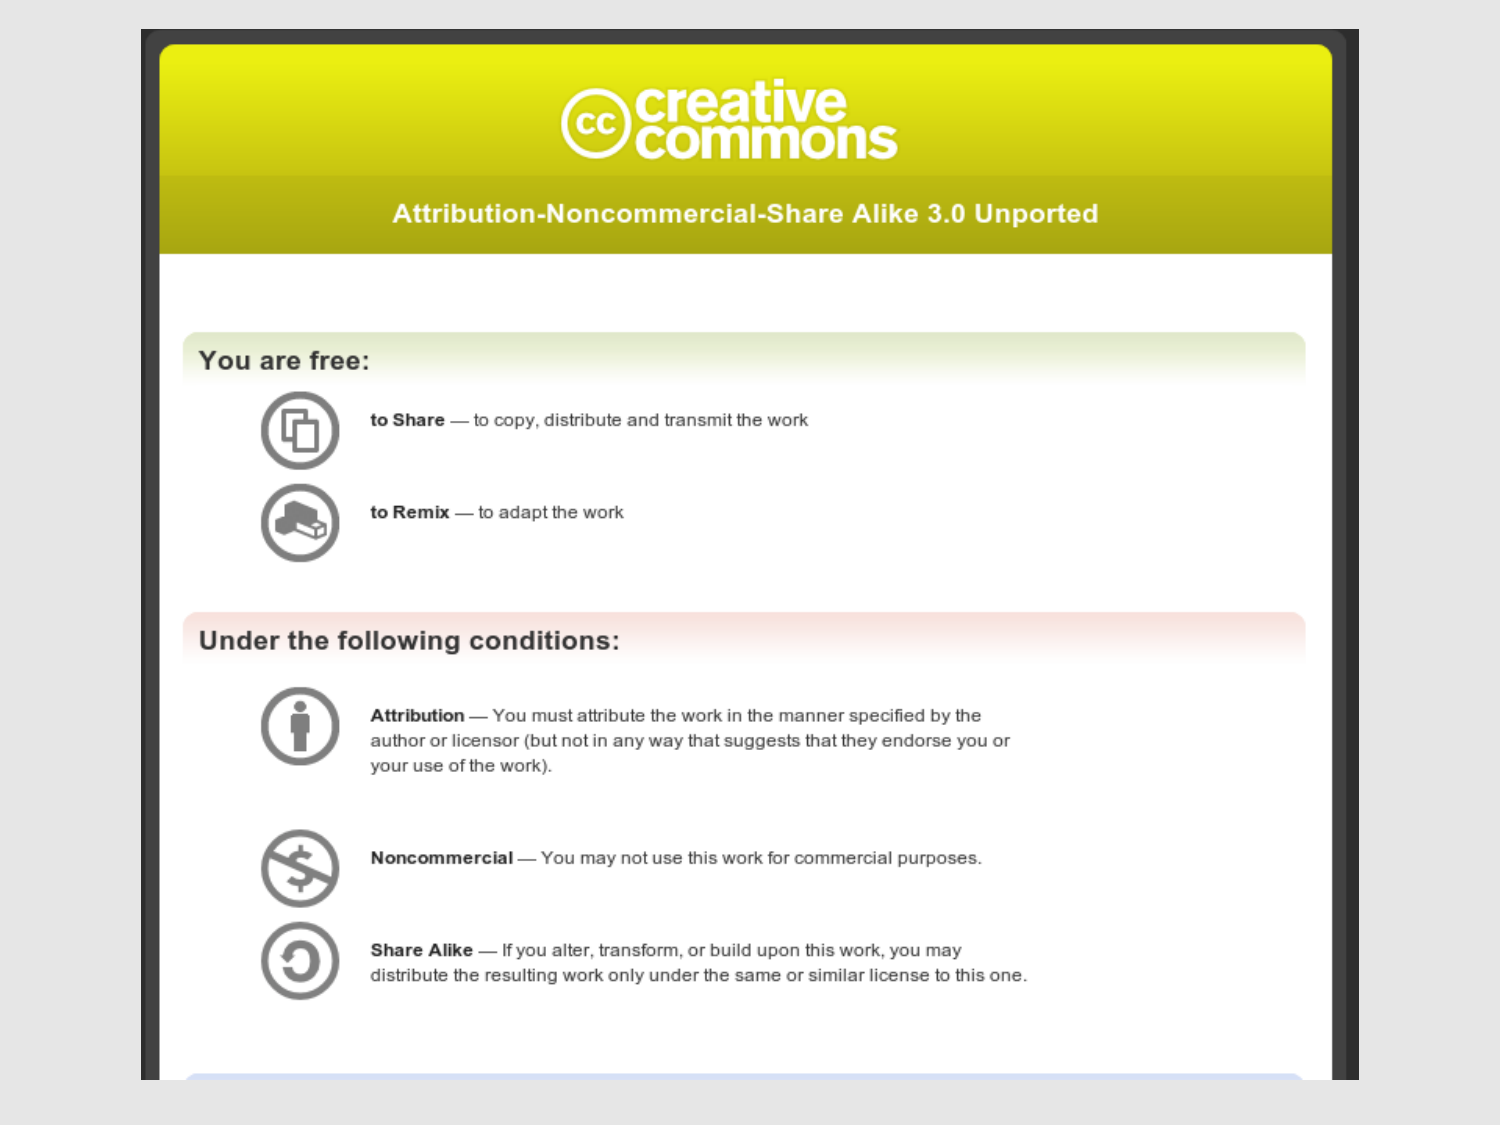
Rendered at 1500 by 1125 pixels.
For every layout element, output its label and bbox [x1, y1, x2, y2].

picture [141, 29, 1359, 1080]
